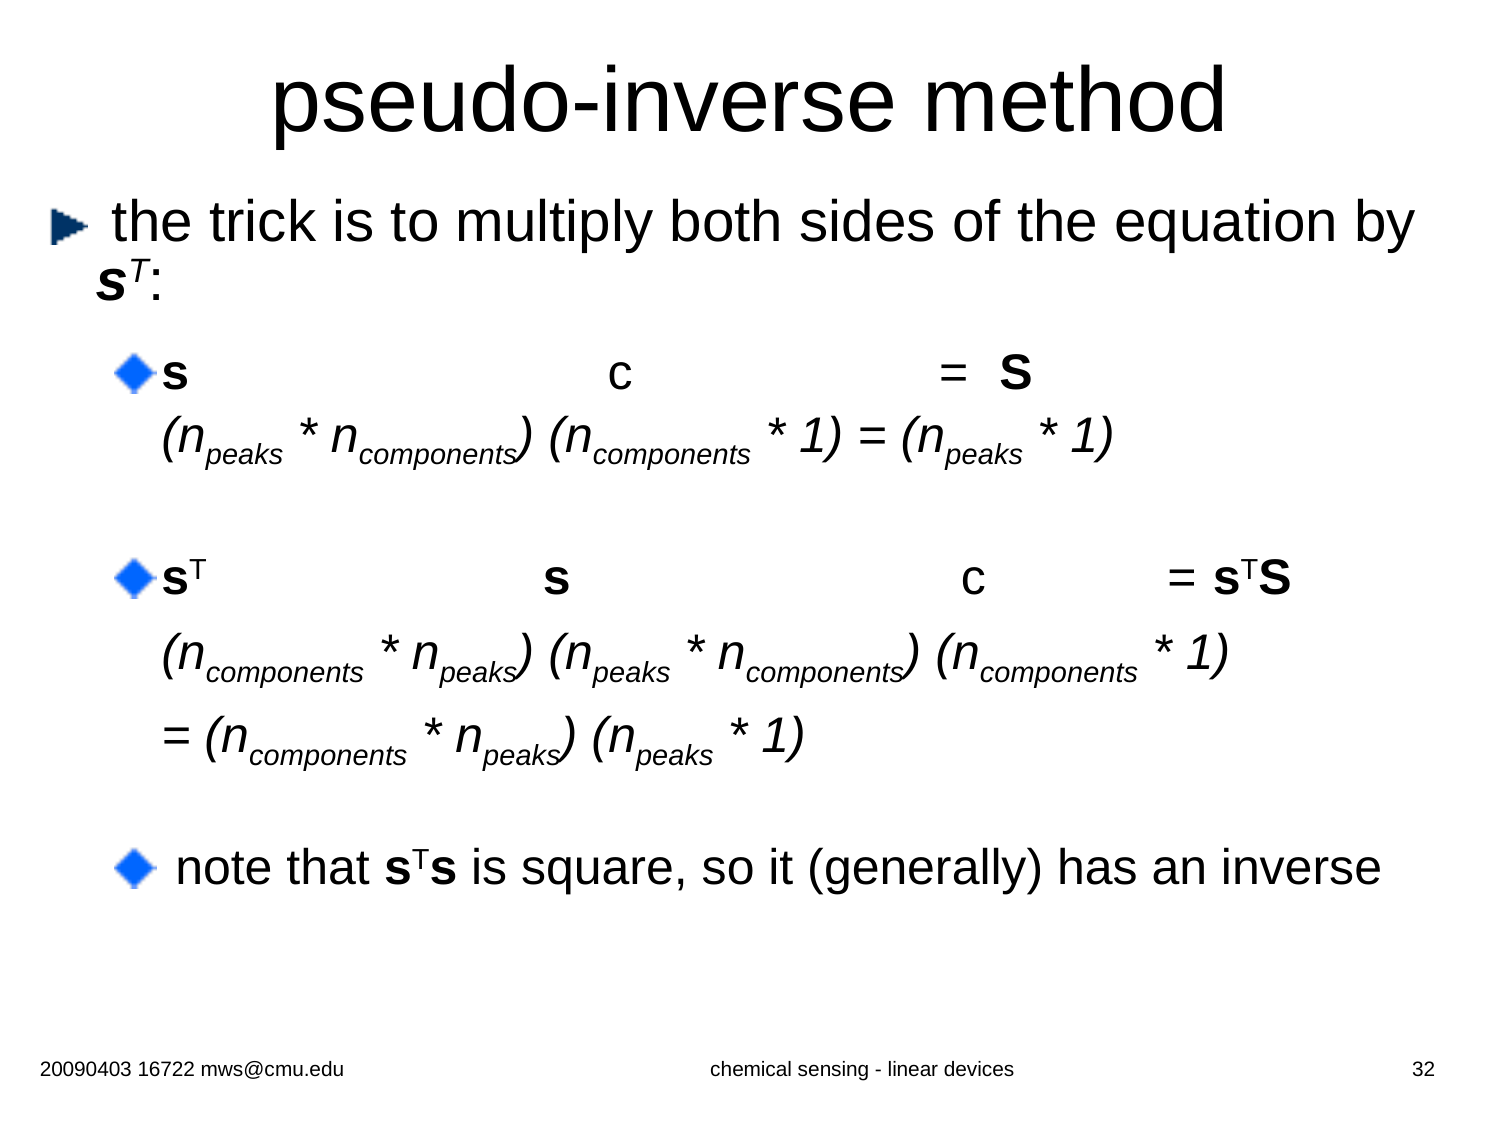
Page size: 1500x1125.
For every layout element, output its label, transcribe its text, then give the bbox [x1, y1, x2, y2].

title pseudo-inverse method [112, 37, 1388, 163]
list the trick is to multiply both sides of the equation by sT: s c = S (npeaks * ncomponents) (ncomponents * 1) = (npeaks * 1) sT s c = sTS (ncomponents * npeaks) (npeaks * ncomponents) (ncomponents * 1) = (ncomponents * npeaks) (npeaks * 1) note that sTs is square, so it (generally) has an inverse [24, 187, 1476, 976]
